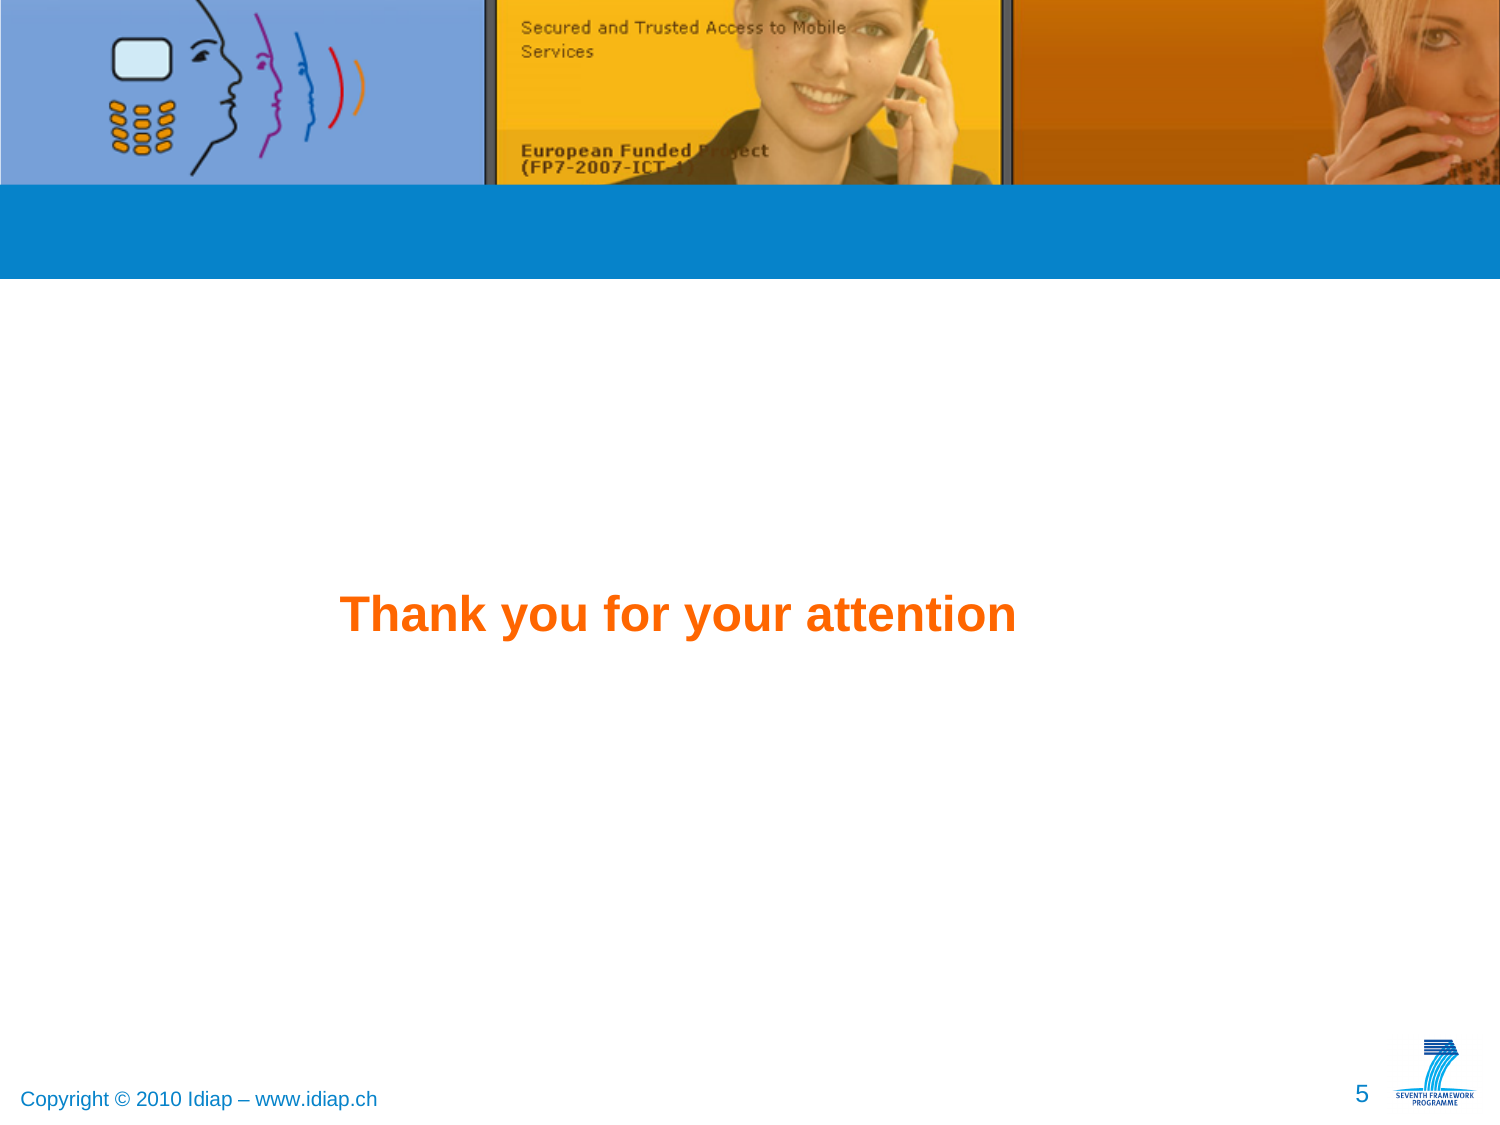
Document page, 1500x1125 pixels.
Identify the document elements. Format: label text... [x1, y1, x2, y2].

picture [0, 0, 1500, 184]
picture [1387, 1034, 1483, 1114]
text_box Thank you for your attention [324, 574, 1270, 650]
